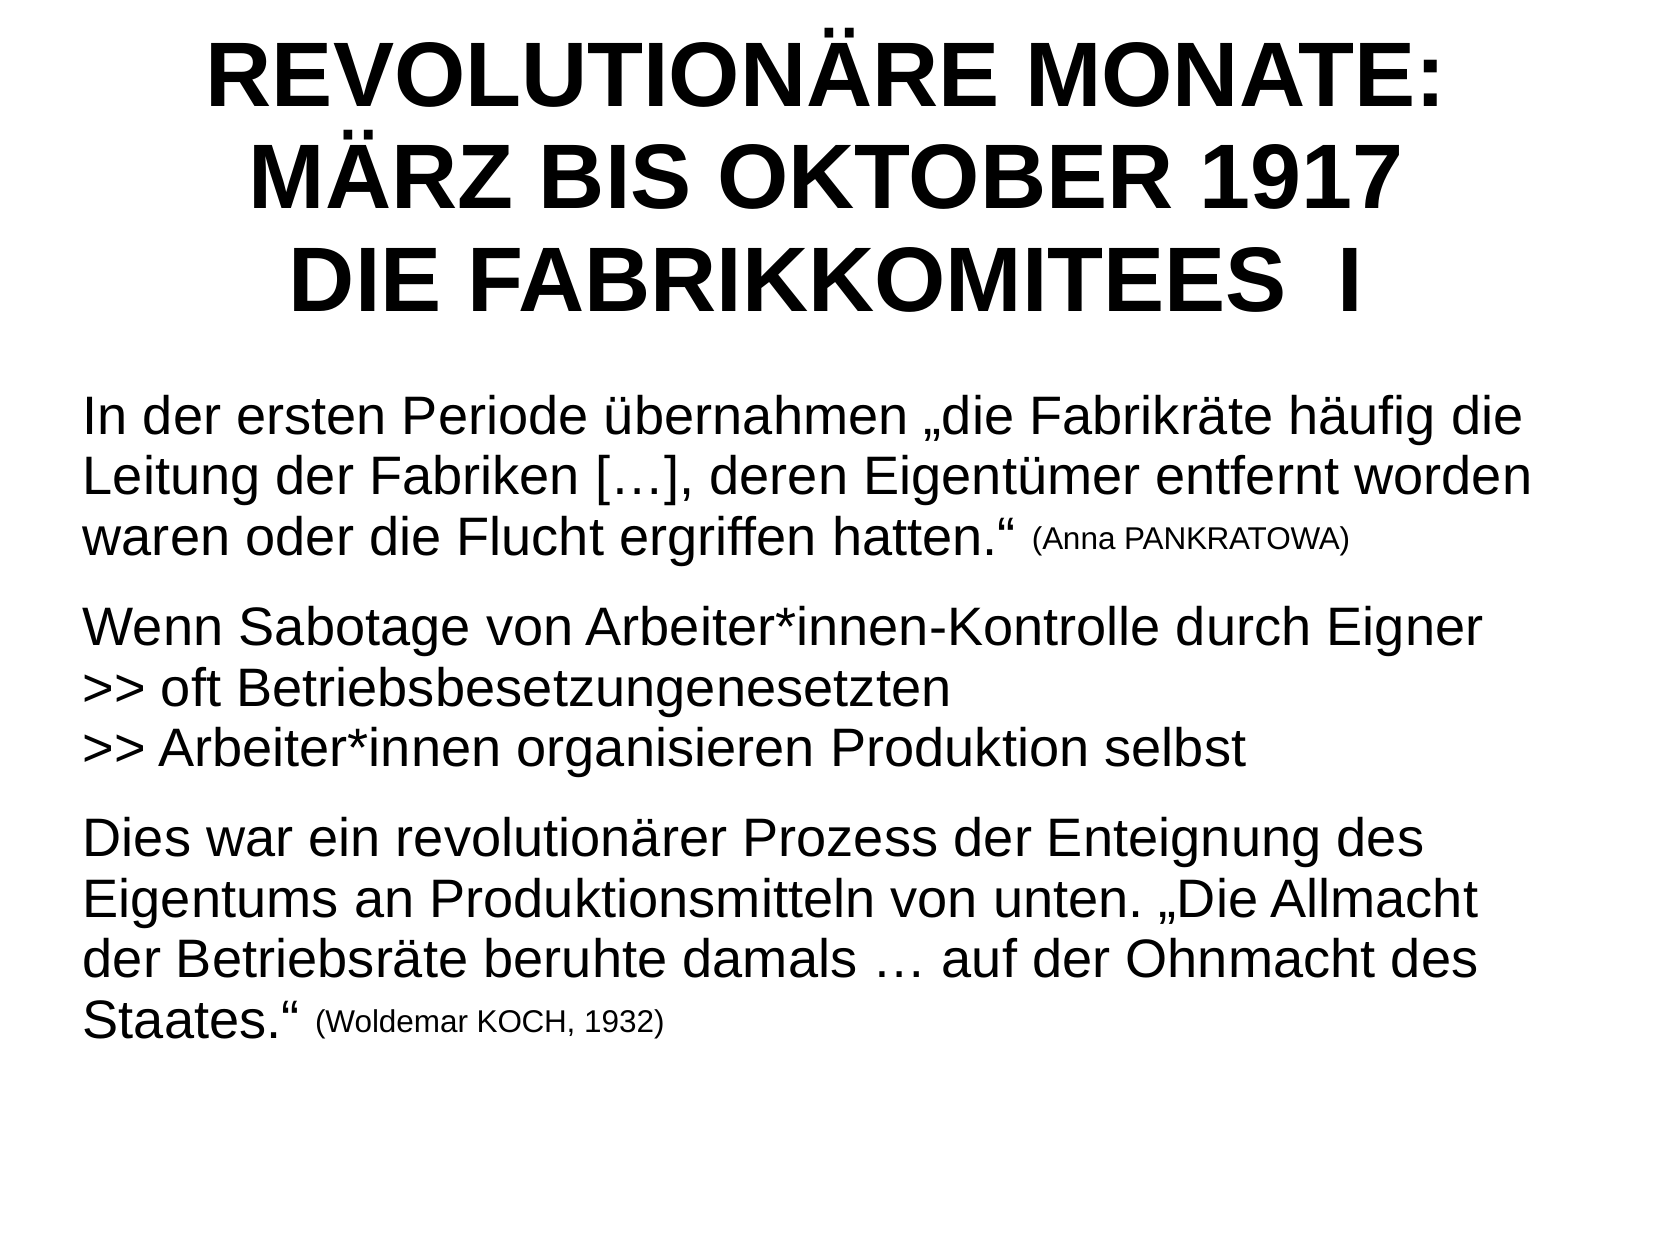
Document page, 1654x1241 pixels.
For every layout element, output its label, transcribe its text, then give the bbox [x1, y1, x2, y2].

title REVOLUTIONÄRE MONATE: MÄRZ BIS OKTOBER 1917 DIE FABRIKKOMITEES I [82, 23, 1571, 295]
list In der ersten Periode übernahmen „die Fabrikräte häufig die Leitung der Fabriken […], deren Eigentümer entfernt worden waren oder die Flucht ergriffen hatten.“ (Anna PANKRATOWA) Wenn Sabotage von Arbeiter*innen-Kontrolle durch Eigner >> oft Betriebsbesetzungenesetzten >> Arbeiter*innen organisieren Produktion selbst Dies war ein revolutionärer Prozess der Enteignung des Eigentums an Produktionsmitteln von unten. „Die Allmacht der Betriebsräte beruhte damals … auf der Ohnmacht des Staates.“ (Woldemar KOCH, 1932) [82, 295, 1571, 1229]
